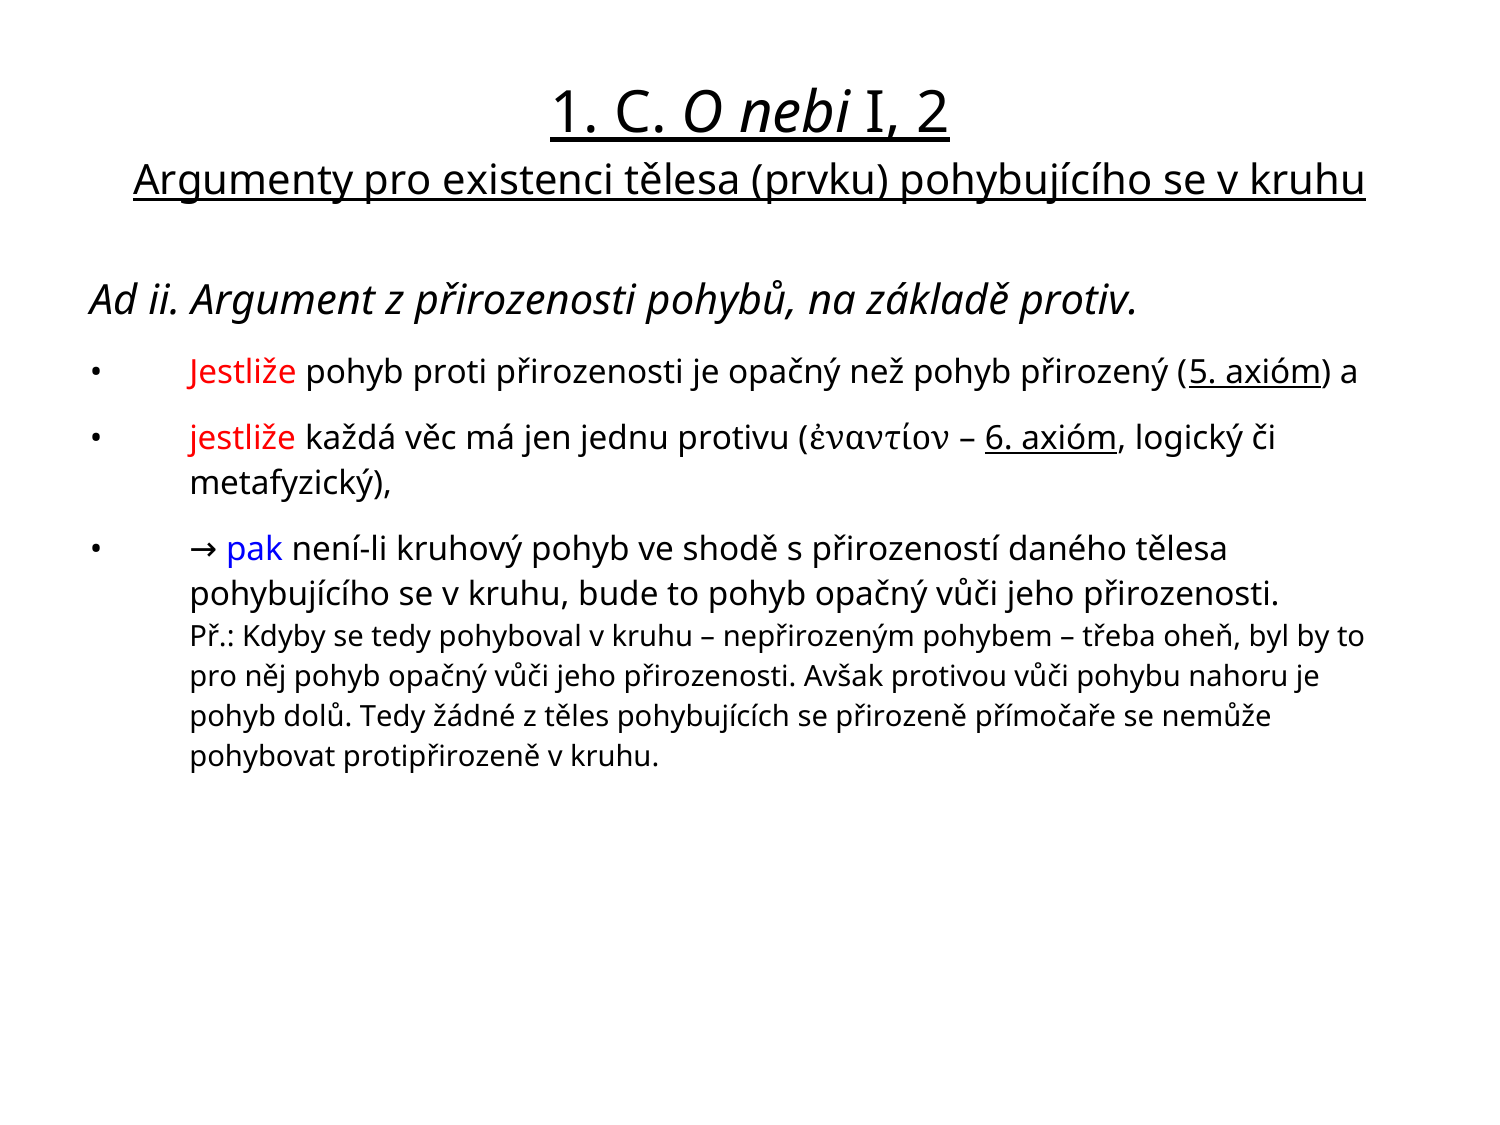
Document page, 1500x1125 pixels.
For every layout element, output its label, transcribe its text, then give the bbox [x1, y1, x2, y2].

title 1. C. O nebi I, 2 Argumenty pro existenci tělesa (prvku) pohybujícího se v kruhu [75, 45, 1426, 233]
list Ad ii. Argument z přirozenosti pohybů, na základě protiv. Jestliže pohyb proti přirozenosti je opačný než pohyb přirozený (5. axióm) a jestliže každá věc má jen jednu protivu (ἐναντίον – 6. axióm, logický či metafyzický), → pak není-li kruhový pohyb ve shodě s přirozeností daného tělesa pohybujícího se v kruhu, bude to pohyb opačný vůči jeho přirozenosti. Př.: Kdyby se tedy pohyboval v kruhu – nepřirozeným pohybem – třeba oheň, byl by to pro něj pohyb opačný vůči jeho přirozenosti. Avšak protivou vůči pohybu nahoru je pohyb dolů. Tedy žádné z těles pohybujících se přirozeně přímočaře se nemůže pohybovat protipřirozeně v kruhu. [75, 262, 1426, 1035]
